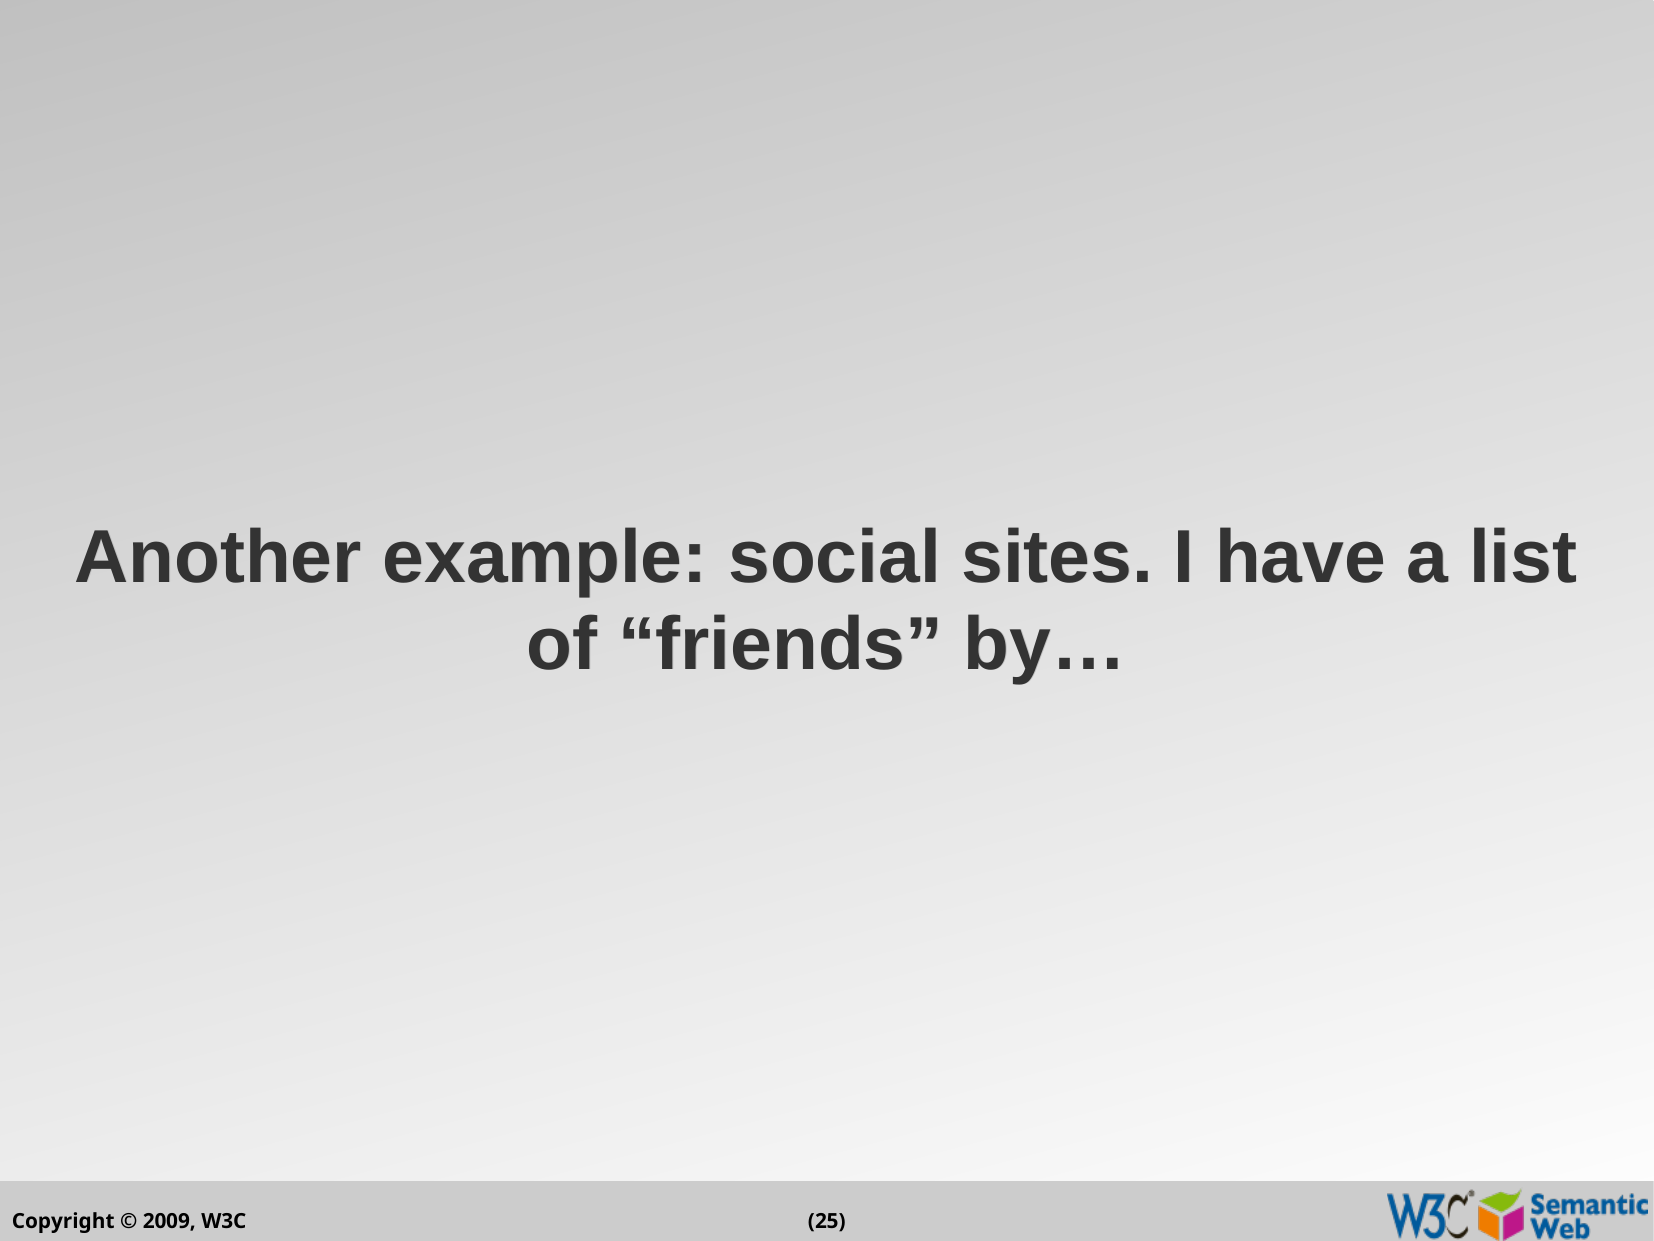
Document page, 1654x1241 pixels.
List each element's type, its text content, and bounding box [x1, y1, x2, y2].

picture [1387, 1187, 1648, 1241]
title Another example: social sites. I have a list of “friends” by… [59, 512, 1595, 684]
